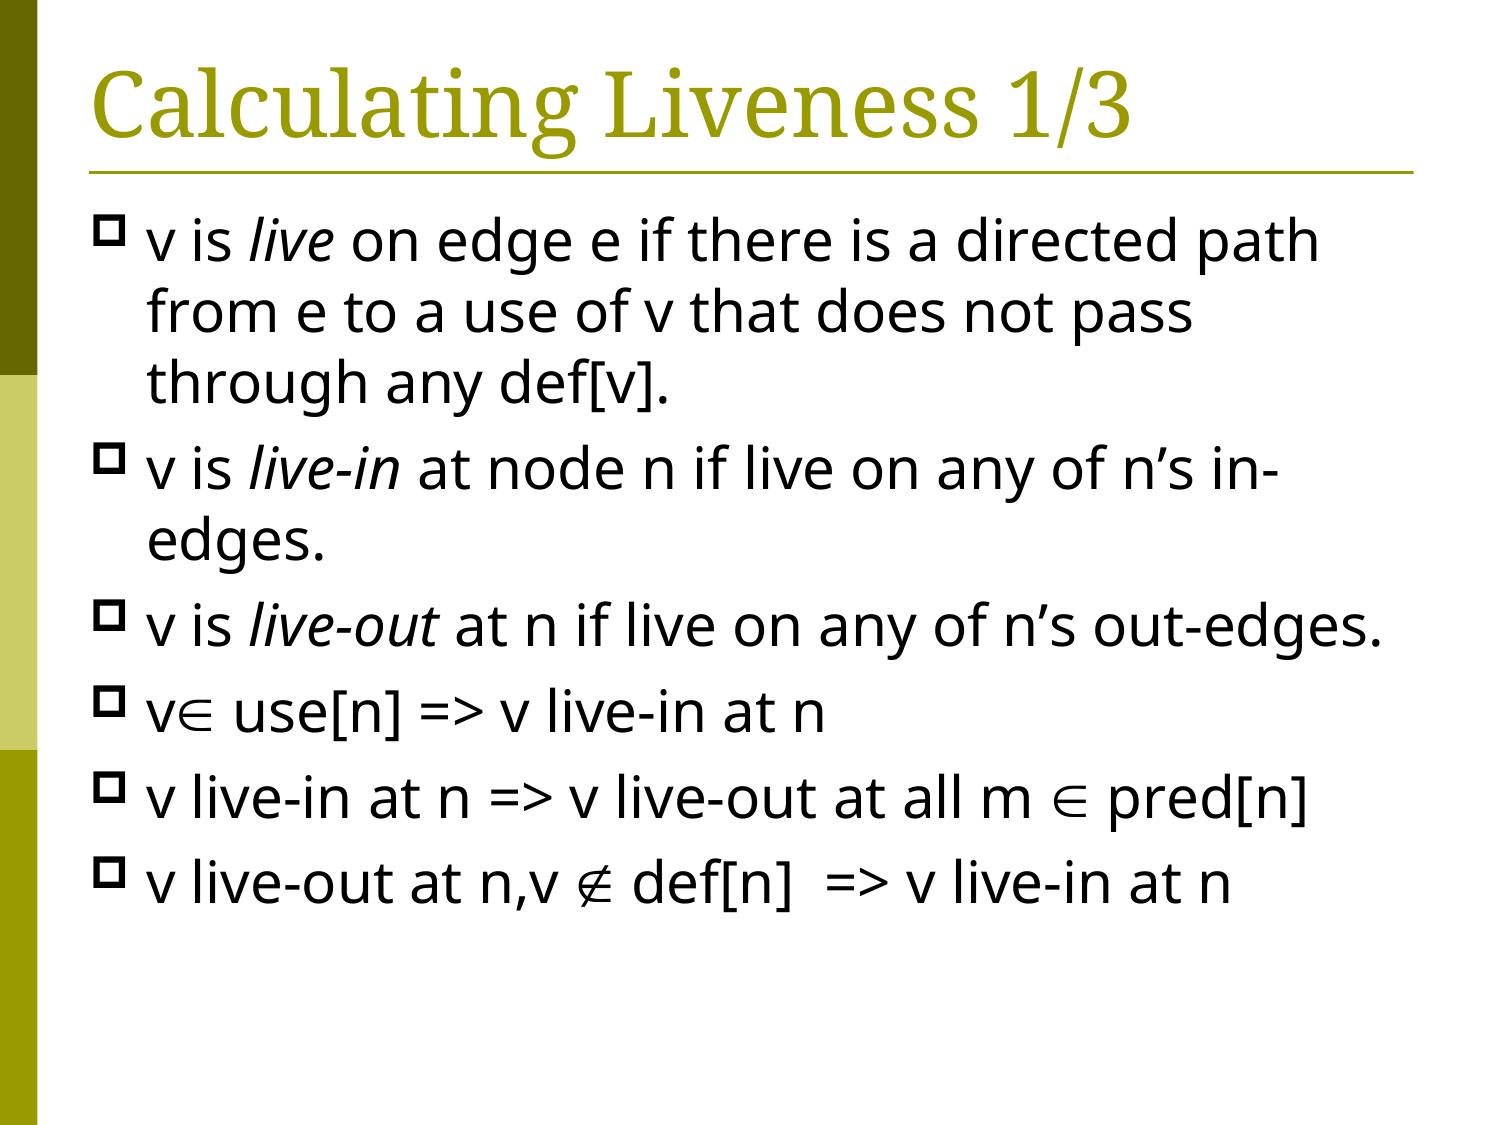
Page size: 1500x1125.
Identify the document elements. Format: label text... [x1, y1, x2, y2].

title Calculating Liveness 1/3 [75, 45, 1426, 173]
list v is live on edge e if there is a directed path from e to a use of v that does not pass through any def[v]. v is live-in at node n if live on any of n’s in-edges. v is live-out at n if live on any of n’s out-edges. v use[n] => v live-in at n v live-in at n => v live-out at all m  pred[n] v live-out at n,v  def[n] => v live-in at n [75, 196, 1426, 1006]
